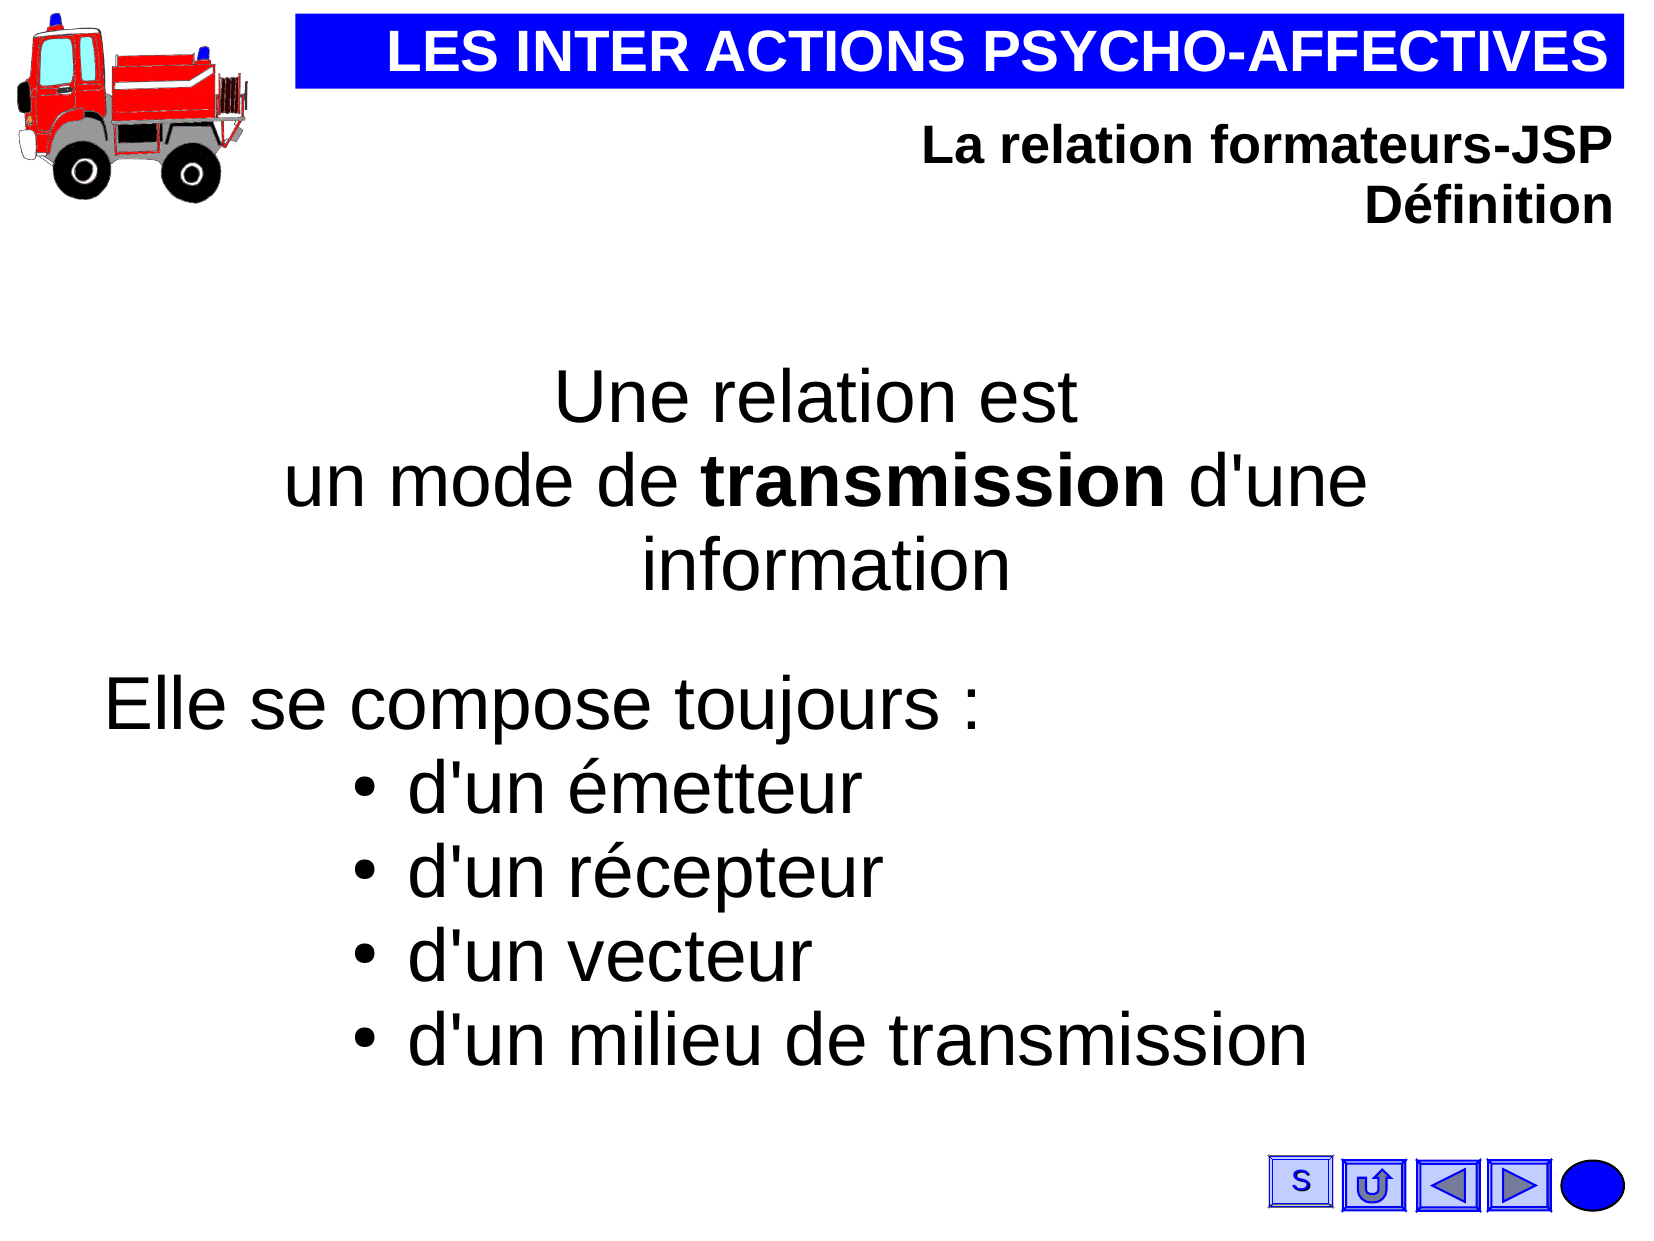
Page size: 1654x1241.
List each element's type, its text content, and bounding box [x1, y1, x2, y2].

text_box LES INTER ACTIONS PSYCHO-AFFECTIVES [295, 13, 1625, 89]
text_box Une relation est un mode de transmission d'une information Elle se compose toujours : d'un émetteur d'un récepteur d'un vecteur d'un milieu de transmission [88, 346, 1565, 1118]
picture [8, 8, 257, 216]
text_box [206, 1118, 1506, 1182]
text_box La relation formateurs-JSP Définition [905, 106, 1631, 243]
text_box [1561, 1160, 1625, 1211]
